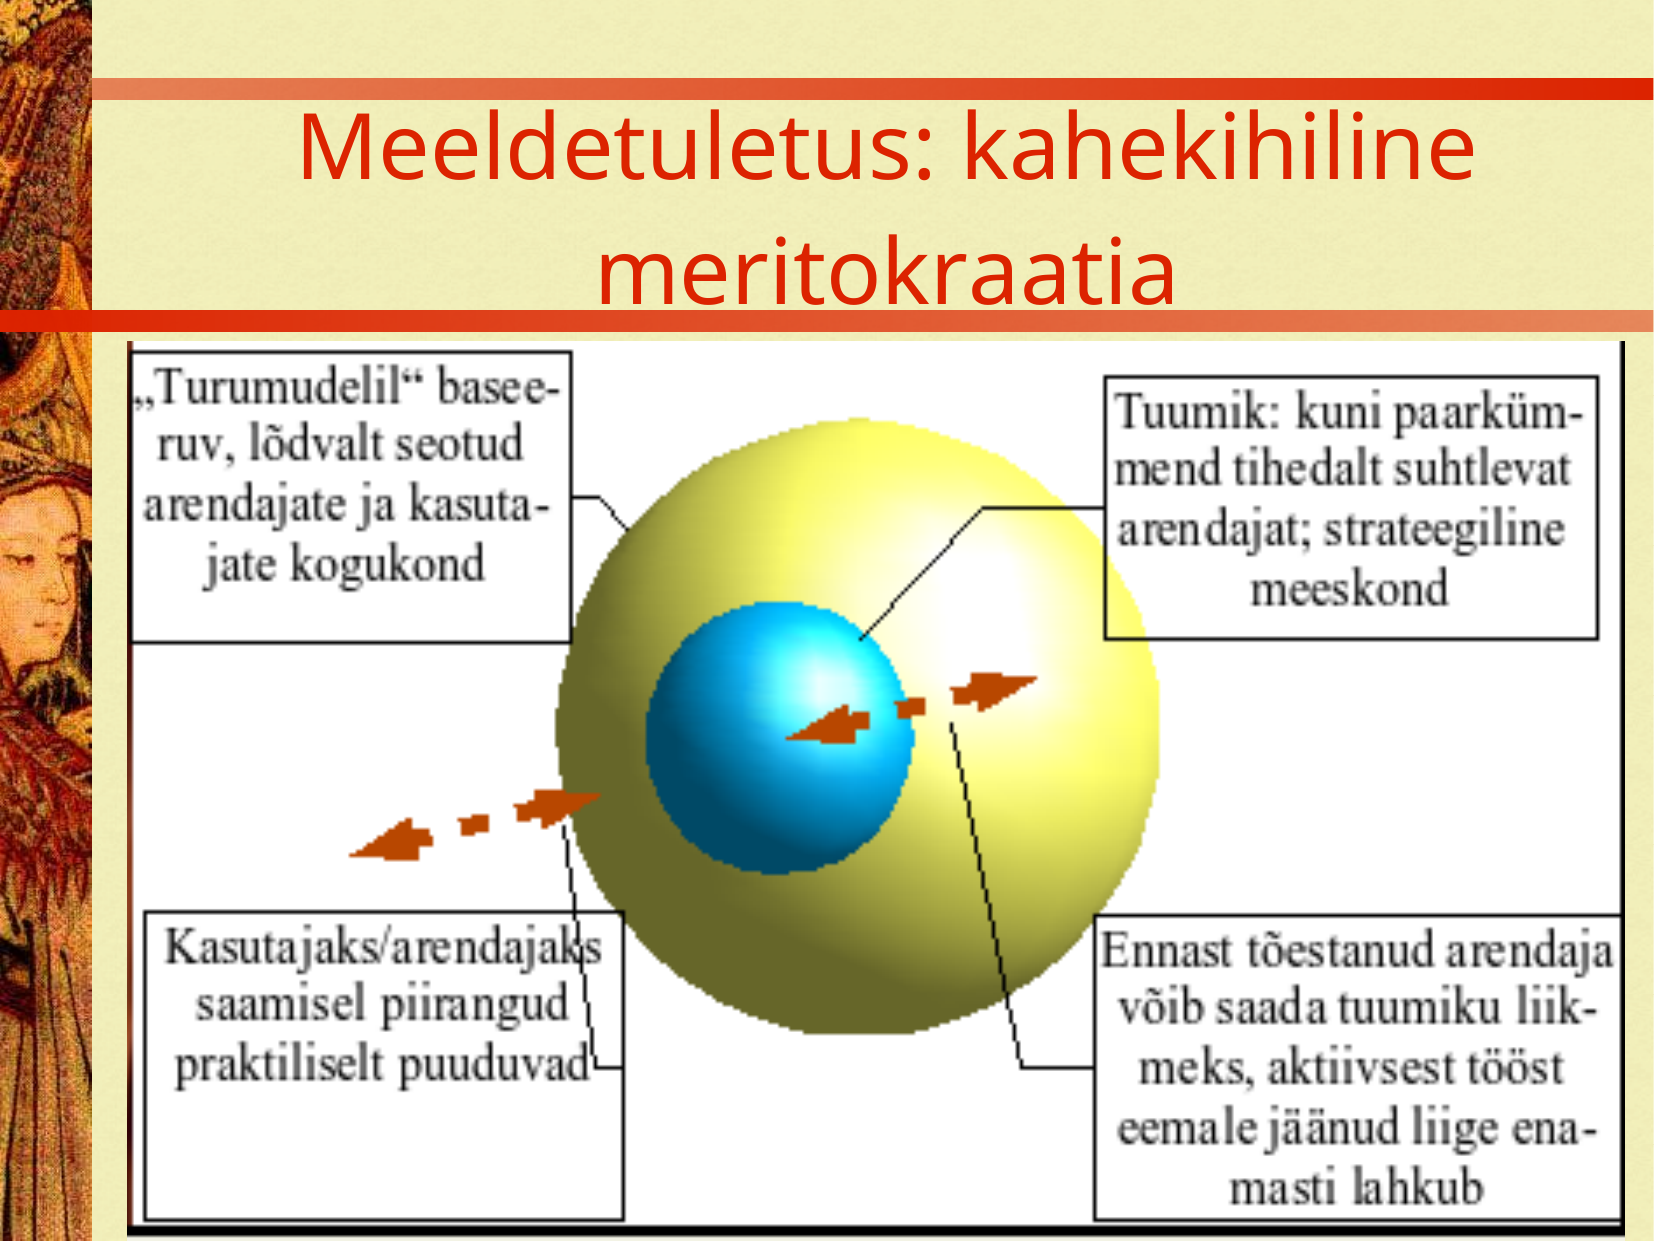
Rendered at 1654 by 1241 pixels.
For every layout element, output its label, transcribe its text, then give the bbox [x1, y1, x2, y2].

picture [0, 332, 1654, 1241]
picture [0, 0, 1654, 310]
title Meeldetuletus: kahekihiline meritokraatia [121, 96, 1654, 317]
